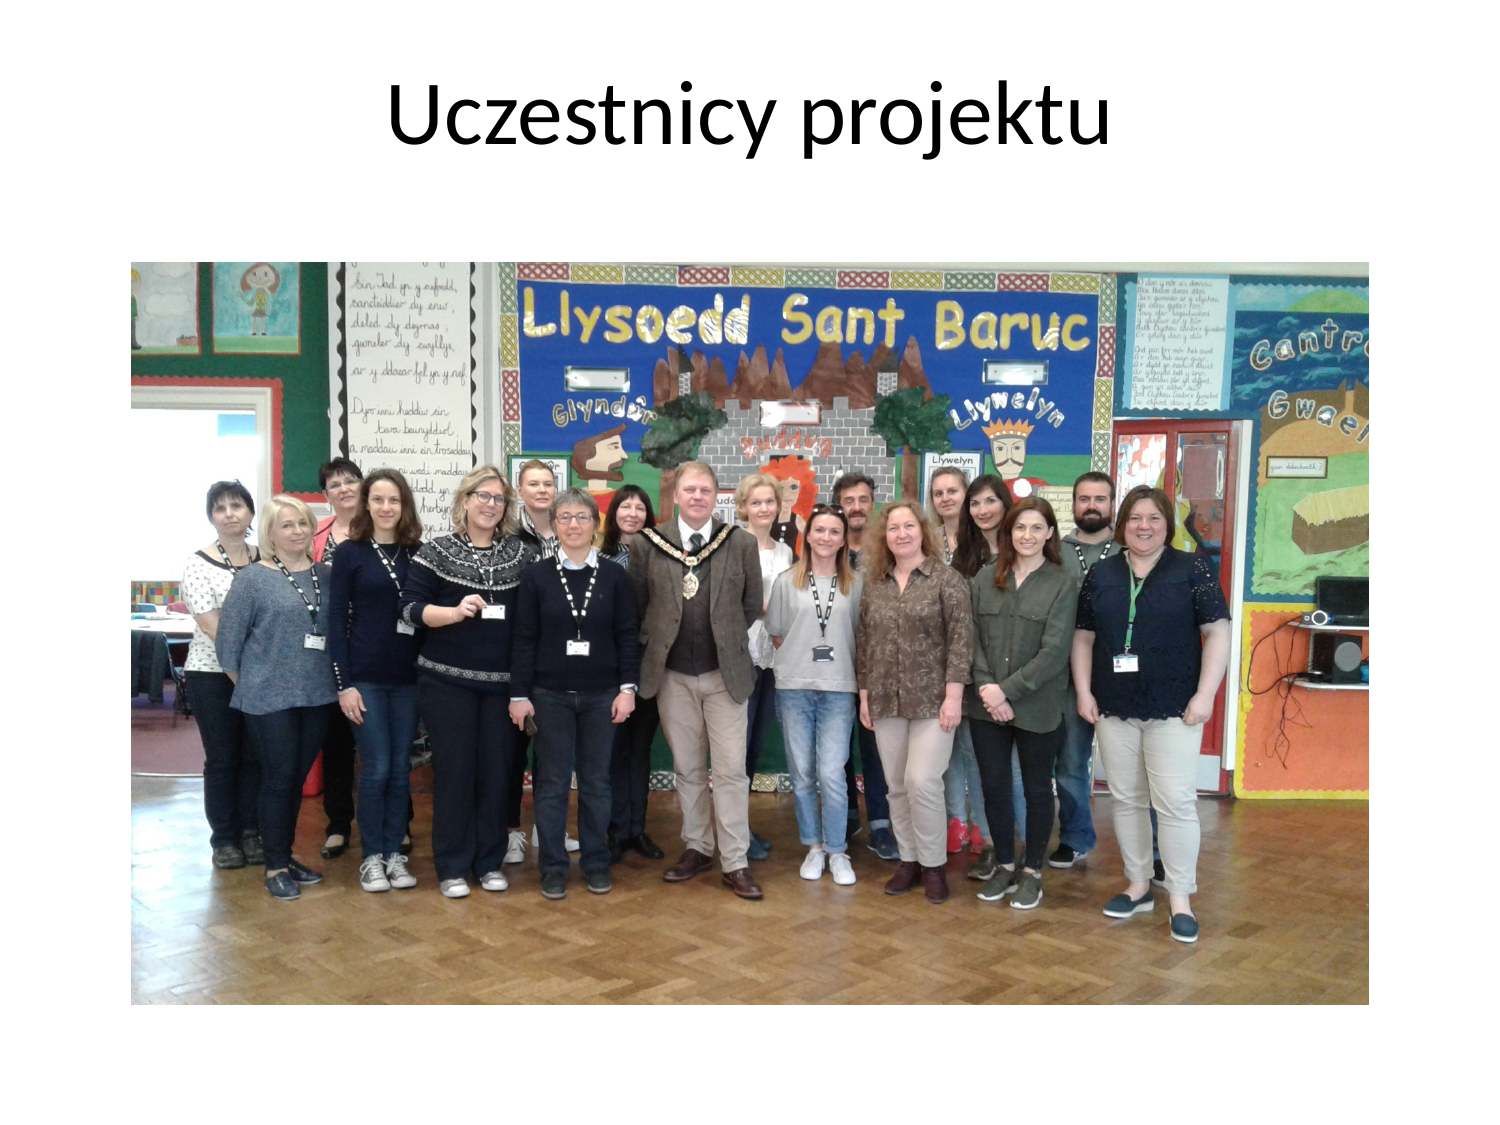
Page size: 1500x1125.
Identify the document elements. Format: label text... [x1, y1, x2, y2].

title Uczestnicy projektu [75, 45, 1425, 233]
picture [131, 262, 1369, 1005]
